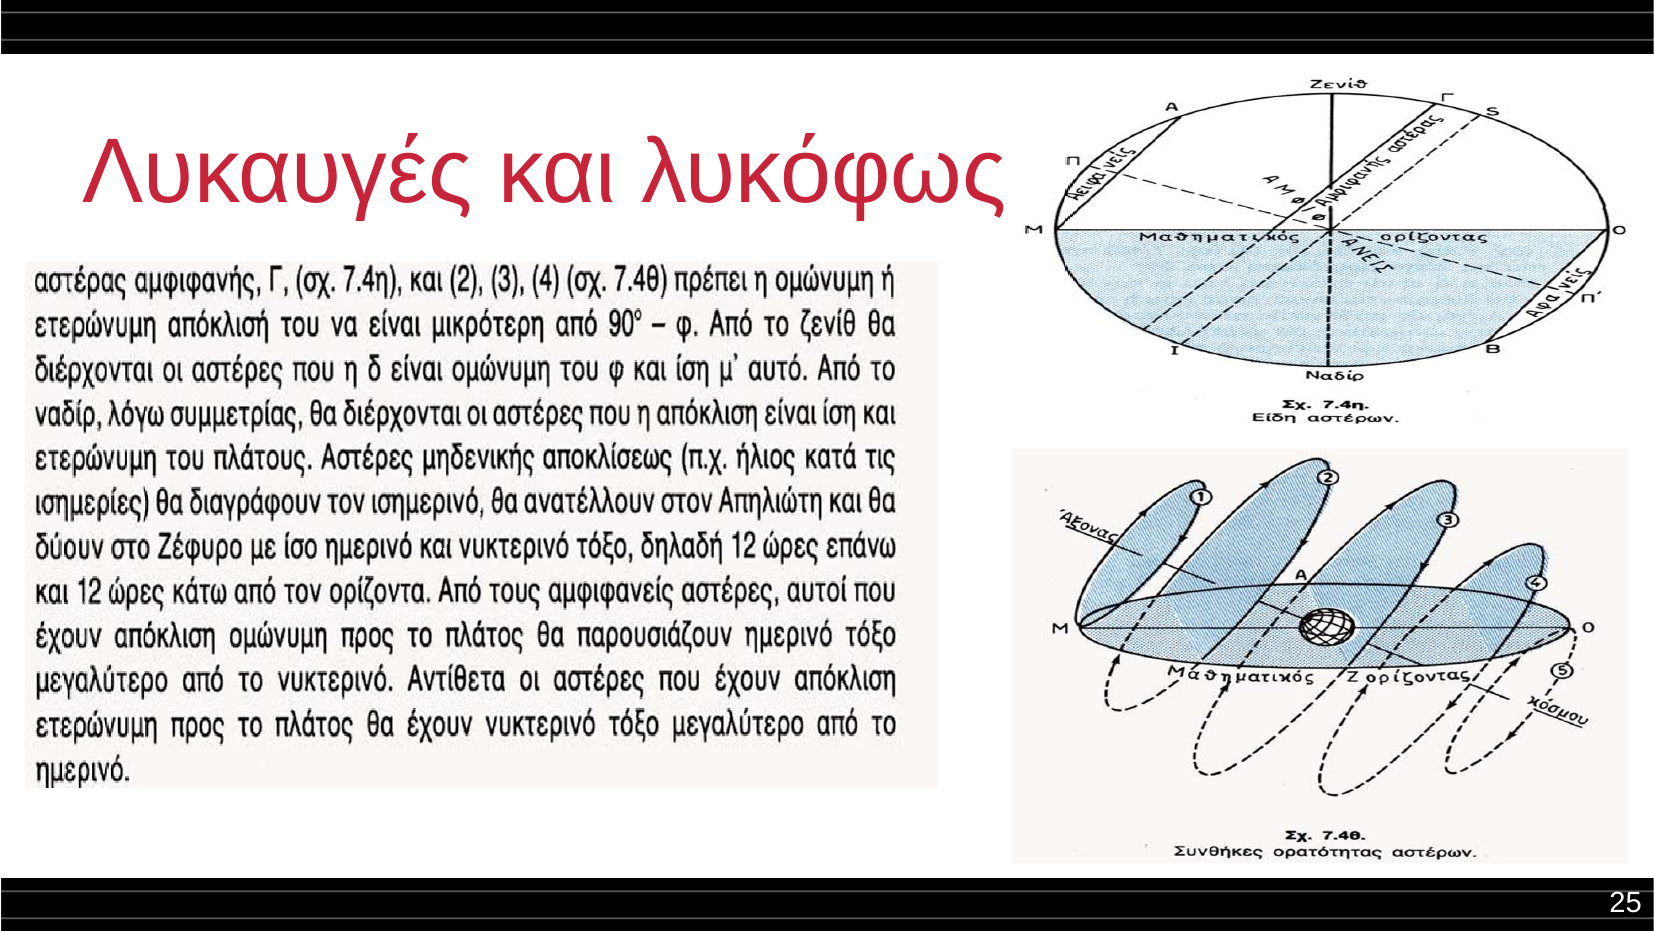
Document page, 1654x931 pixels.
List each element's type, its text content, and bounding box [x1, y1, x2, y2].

picture [25, 262, 938, 788]
title Λυκαυγές και λυκόφως [82, 92, 1012, 249]
picture [1012, 74, 1651, 427]
picture [1, 878, 1654, 931]
picture [1012, 449, 1628, 863]
picture [1, 0, 1654, 54]
